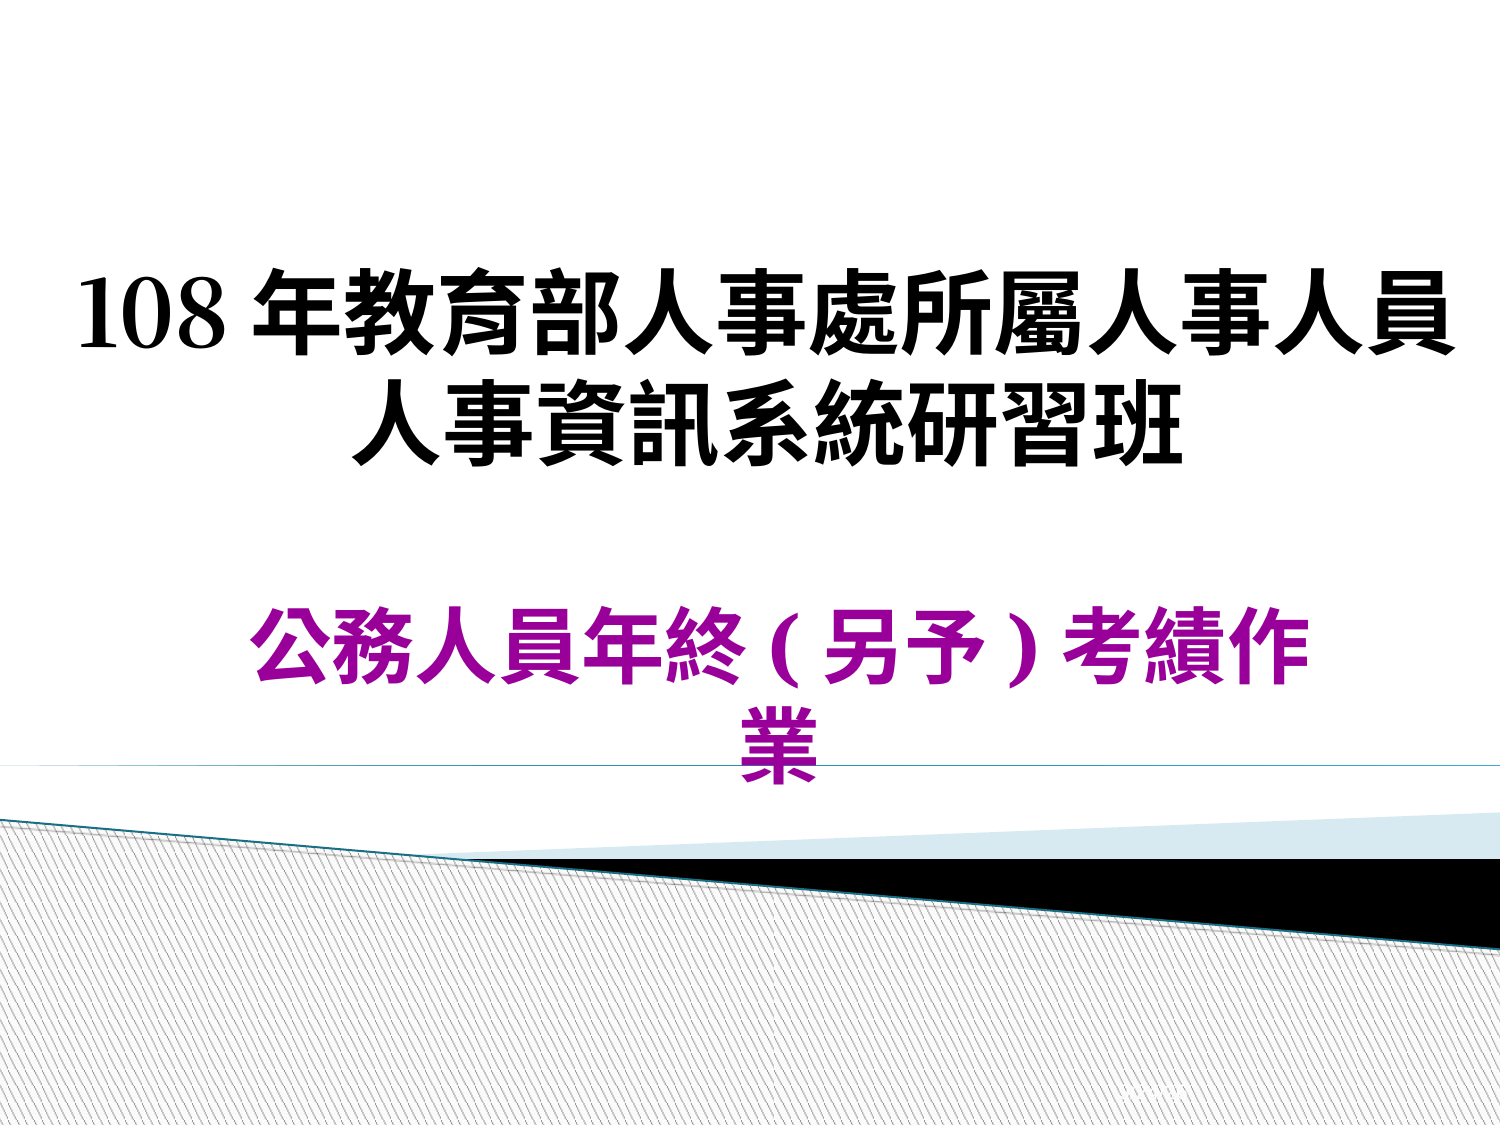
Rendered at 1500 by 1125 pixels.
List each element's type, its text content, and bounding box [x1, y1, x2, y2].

subtitle 公務人員年終(另予)考績作業 [230, 586, 1329, 717]
title 108年教育部人事處所屬人事人員 人事資訊系統研習班 [53, 243, 1483, 485]
picture [0, 821, 1500, 1125]
slide_number 4/25/19 [1103, 1051, 1419, 1112]
